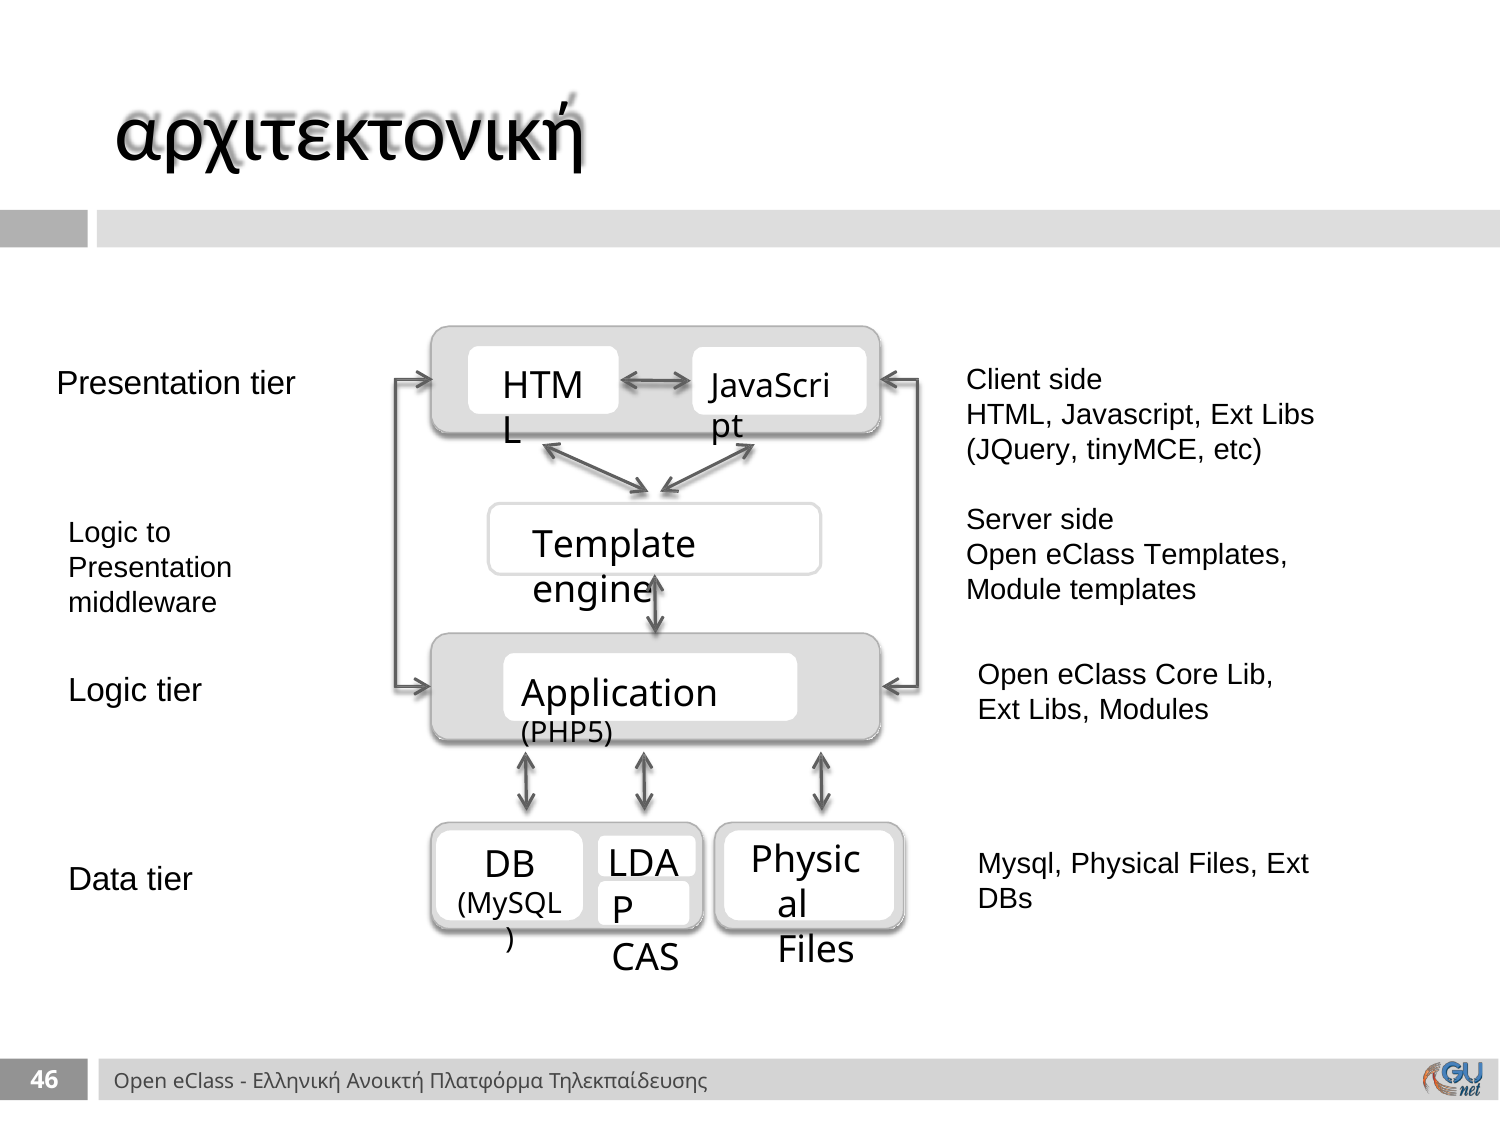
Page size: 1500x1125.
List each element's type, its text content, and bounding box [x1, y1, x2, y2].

text_box Client side HTML, Javascript, Ext Libs (JQuery, tinyMCE, etc) [963, 360, 1432, 464]
text_box Open eClass Core Lib, Ext Libs, Modules [975, 655, 1324, 725]
text_box Physical Files [748, 834, 871, 922]
text_box [98, 1058, 1499, 1101]
text_box Server side Open eClass Templates, Module templates [963, 500, 1388, 604]
text_box Presentation tier [54, 361, 301, 399]
text_box Application (PHP5) [519, 668, 782, 711]
text_box LDAP CAS [605, 837, 688, 927]
text_box DB (MySQL) [456, 839, 563, 917]
text_box Logic to Presentation middleware [66, 513, 345, 582]
text_box Mysql, Physical Files, Ext DBs [975, 844, 1372, 878]
text_box Data tier [66, 857, 197, 895]
text_box JavaScript [713, 363, 851, 402]
text_box Template engine [530, 520, 780, 562]
text_box Logic tier [66, 668, 206, 706]
title αρχιτεκτονική [89, 77, 1411, 165]
text_box [387, 324, 926, 941]
text_box 46 [26, 1063, 62, 1093]
text_box Open eClass - Ελληνική Ανοικτή Πλατφόρμα Τηλεκπαίδευσης [111, 1068, 753, 1094]
text_box HTML [499, 361, 587, 403]
text_box [598, 882, 605, 924]
